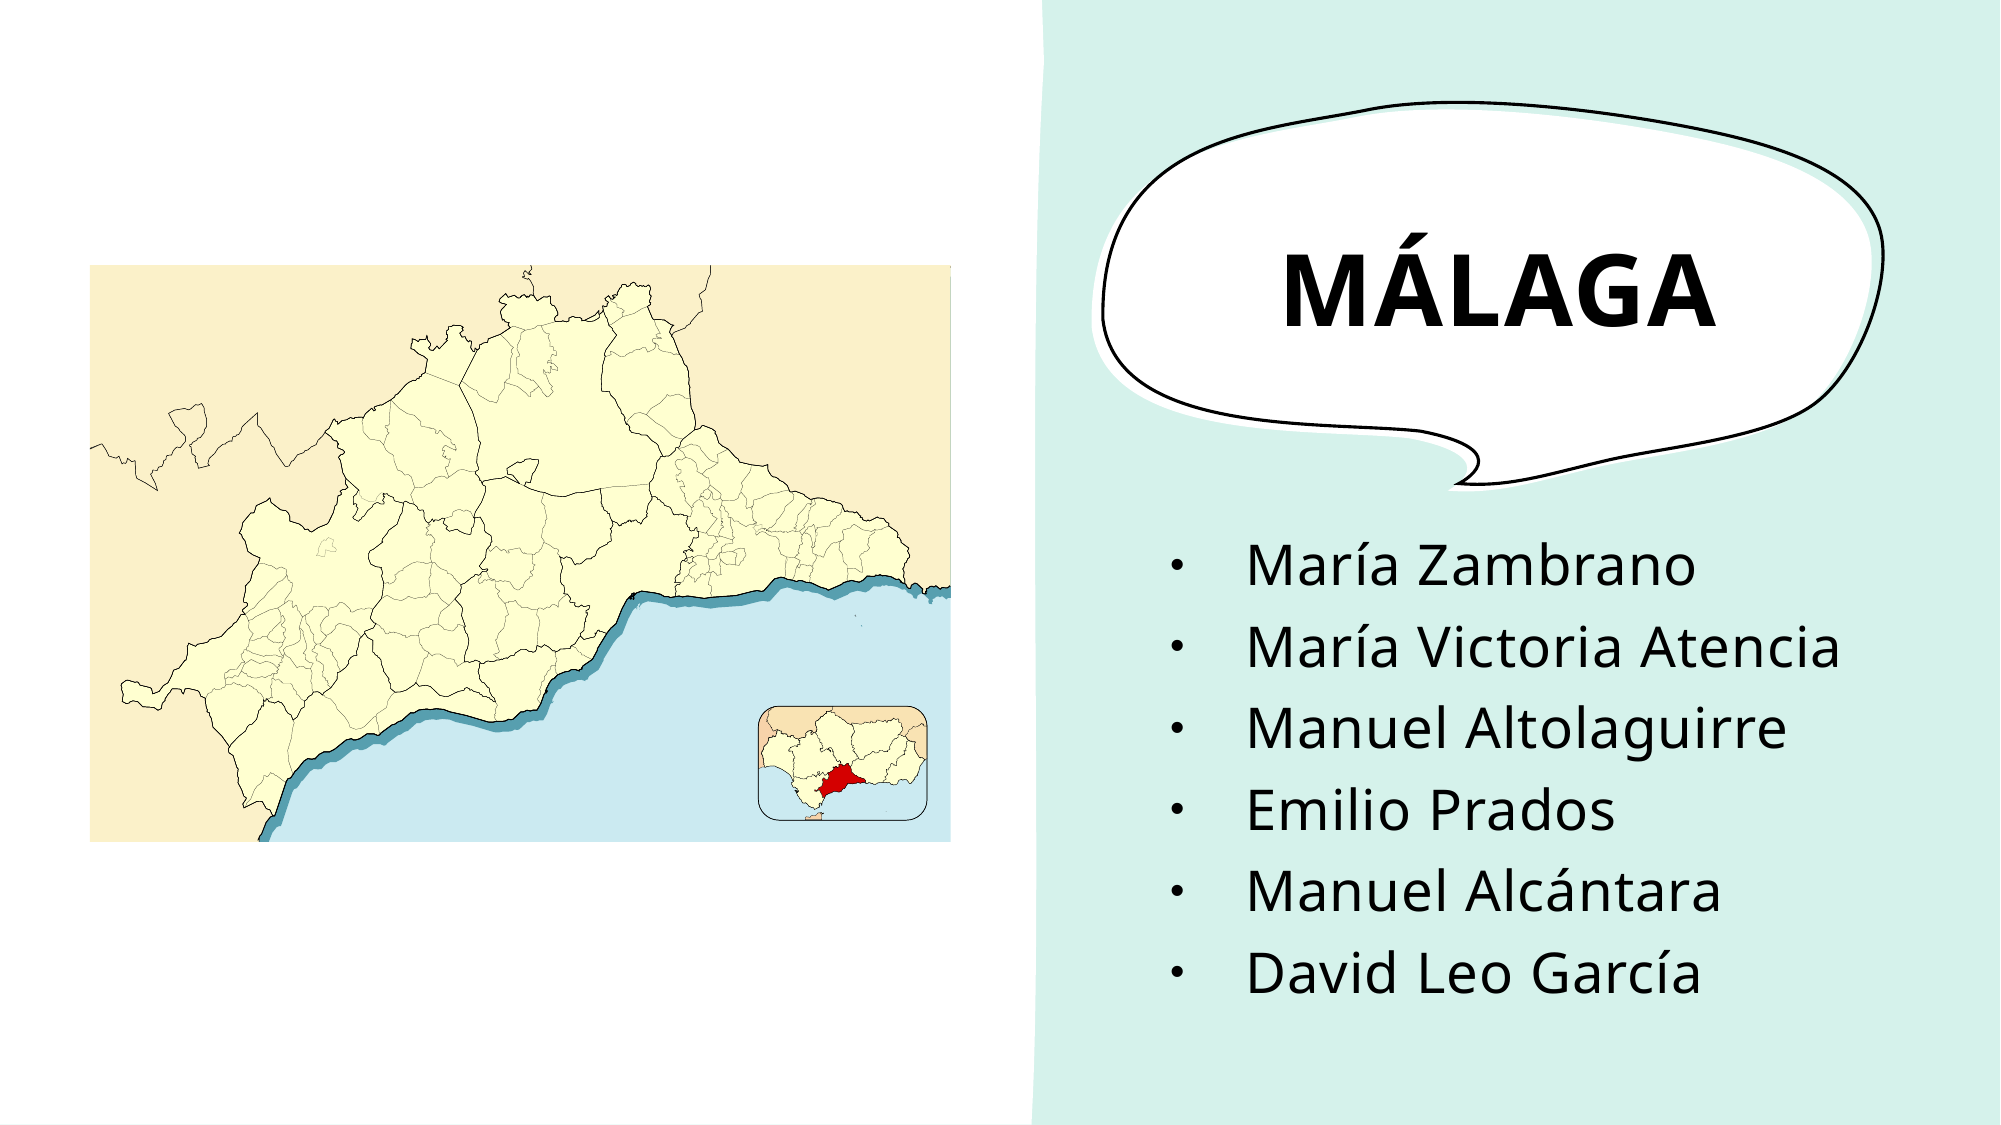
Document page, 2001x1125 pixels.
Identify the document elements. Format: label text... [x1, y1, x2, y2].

list María Zambrano María Victoria Atencia Manuel Altolaguirre Emilio Prados Manuel Alcántara David Leo García [1155, 529, 1874, 1027]
text_box [0, 0, 2000, 1125]
picture [90, 265, 951, 842]
title MÁLAGA [1177, 156, 1818, 418]
